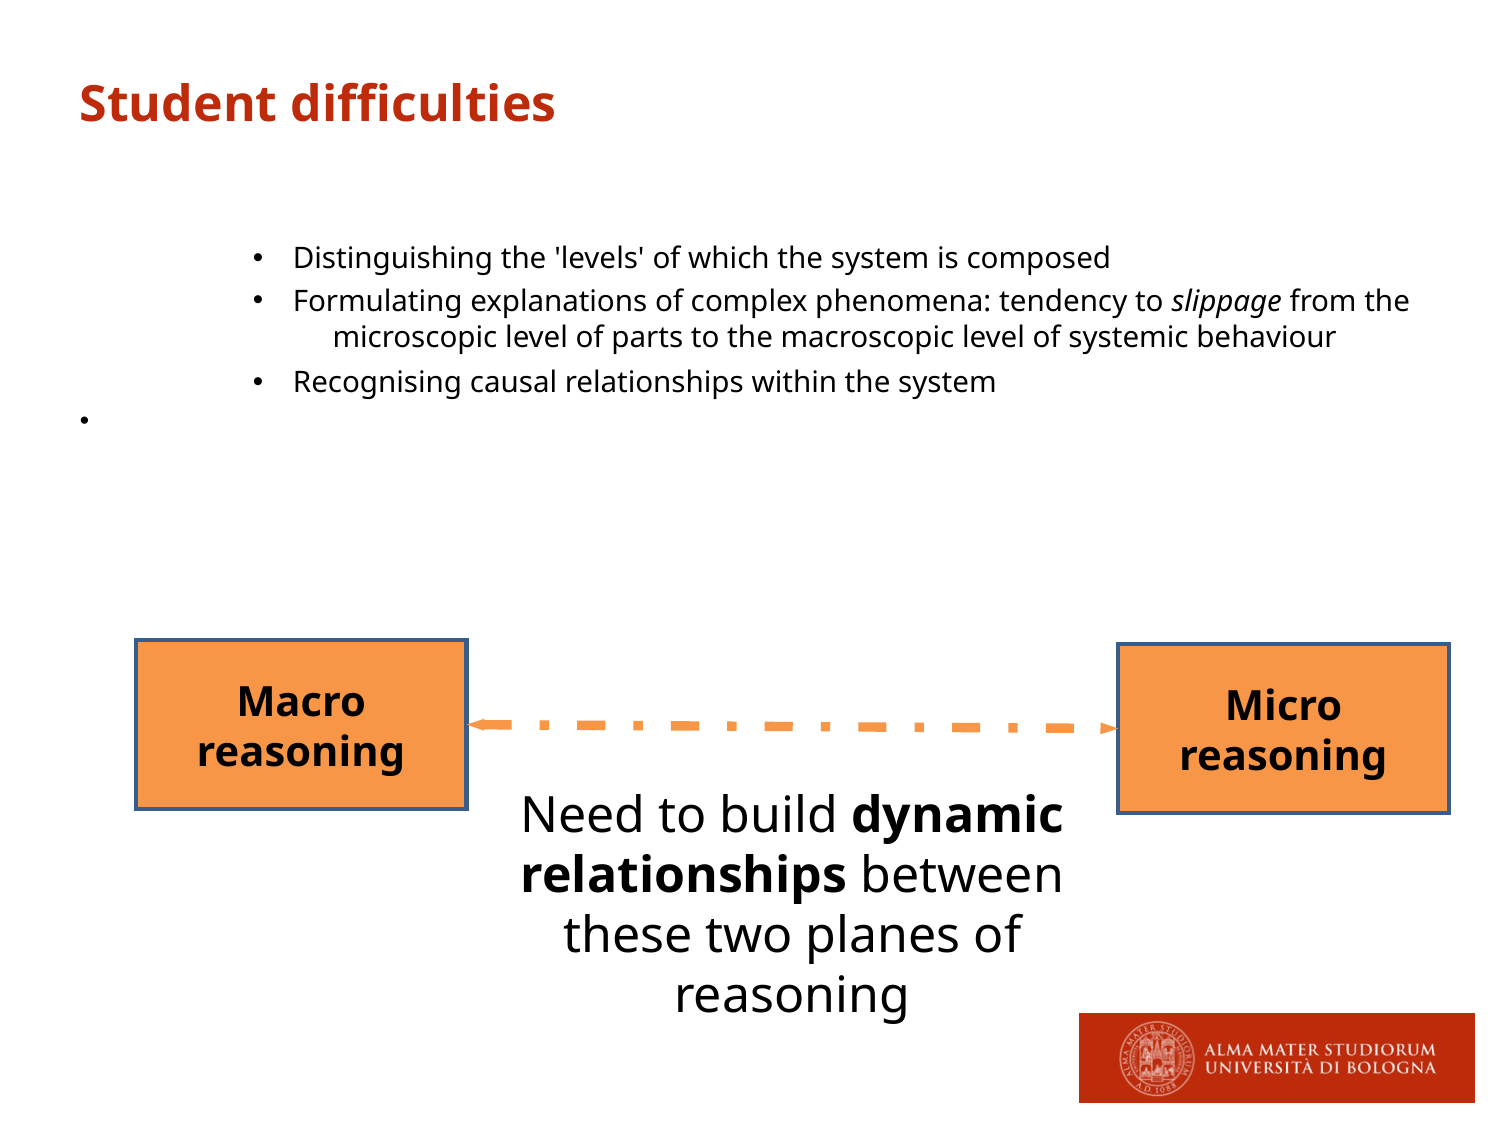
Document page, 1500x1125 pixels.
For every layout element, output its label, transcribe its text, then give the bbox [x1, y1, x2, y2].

list Distinguishing the 'levels' of which the system is composed Formulating explanations of complex phenomena: tendency to slippage from the microscopic level of parts to the macroscopic level of systemic behaviour Recognising causal relationships within the system [64, 231, 1447, 433]
list Student difficulties [64, 78, 1447, 185]
text_box Need to build dynamic relationships between these two planes of reasoning [500, 775, 1085, 1033]
text_box Micro reasoning [1118, 644, 1449, 813]
text_box Macro reasoning [136, 640, 467, 809]
